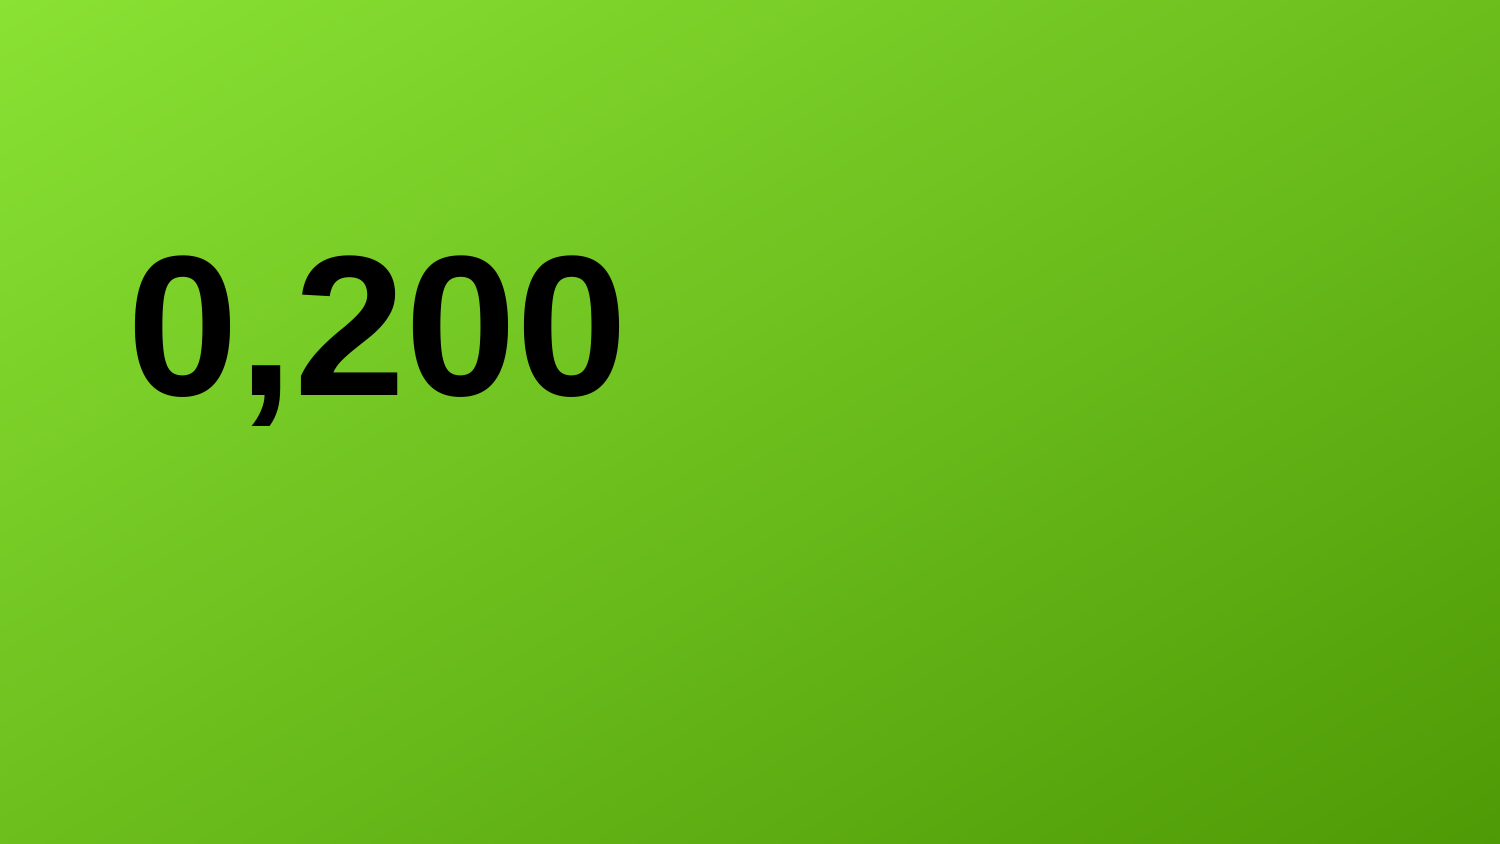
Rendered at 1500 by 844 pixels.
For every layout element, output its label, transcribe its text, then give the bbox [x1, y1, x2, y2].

title 0,200 [112, 259, 1388, 450]
